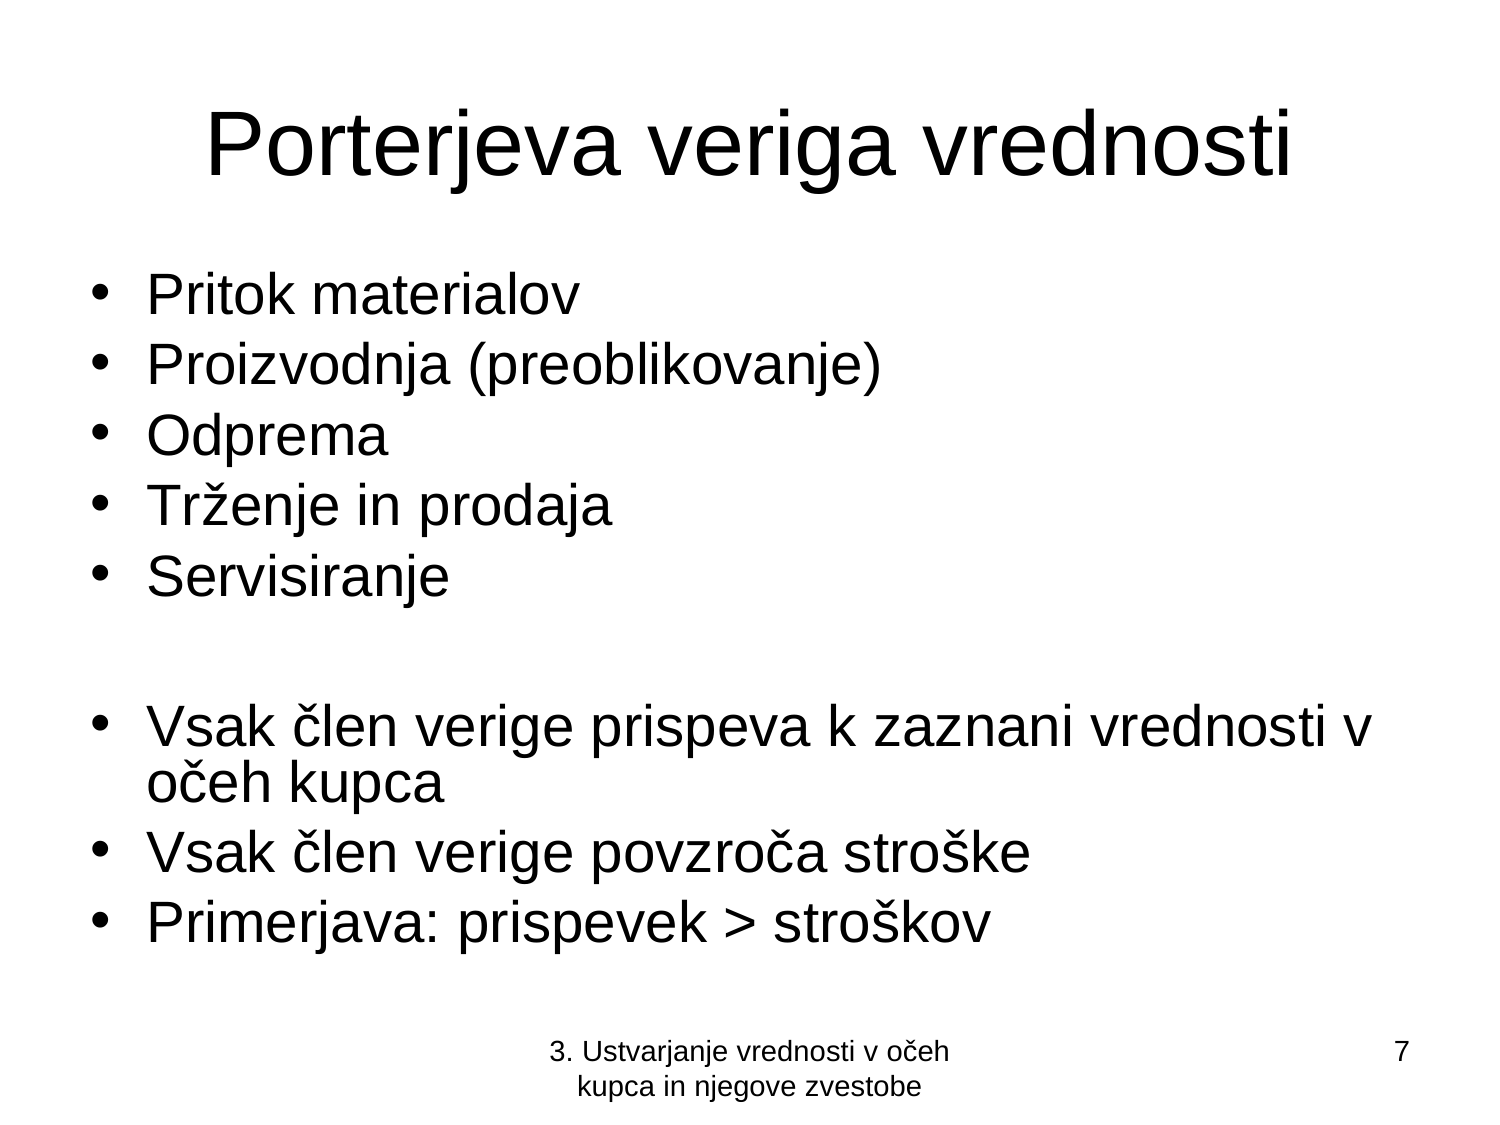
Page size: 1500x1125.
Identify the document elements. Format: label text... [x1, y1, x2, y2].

text_box 3. Ustvarjanje vrednosti v očeh kupca in njegove zvestobe [512, 1024, 988, 1103]
text_box <number> [1074, 1024, 1426, 1103]
list Pritok materialov Proizvodnja (preoblikovanje) Odprema Trženje in prodaja Servisiranje Vsak člen verige prispeva k zaznani vrednosti v očeh kupca Vsak člen verige povzroča stroške Primerjava: prispevek > stroškov [75, 262, 1426, 1006]
title Porterjeva veriga vrednosti [75, 45, 1426, 233]
